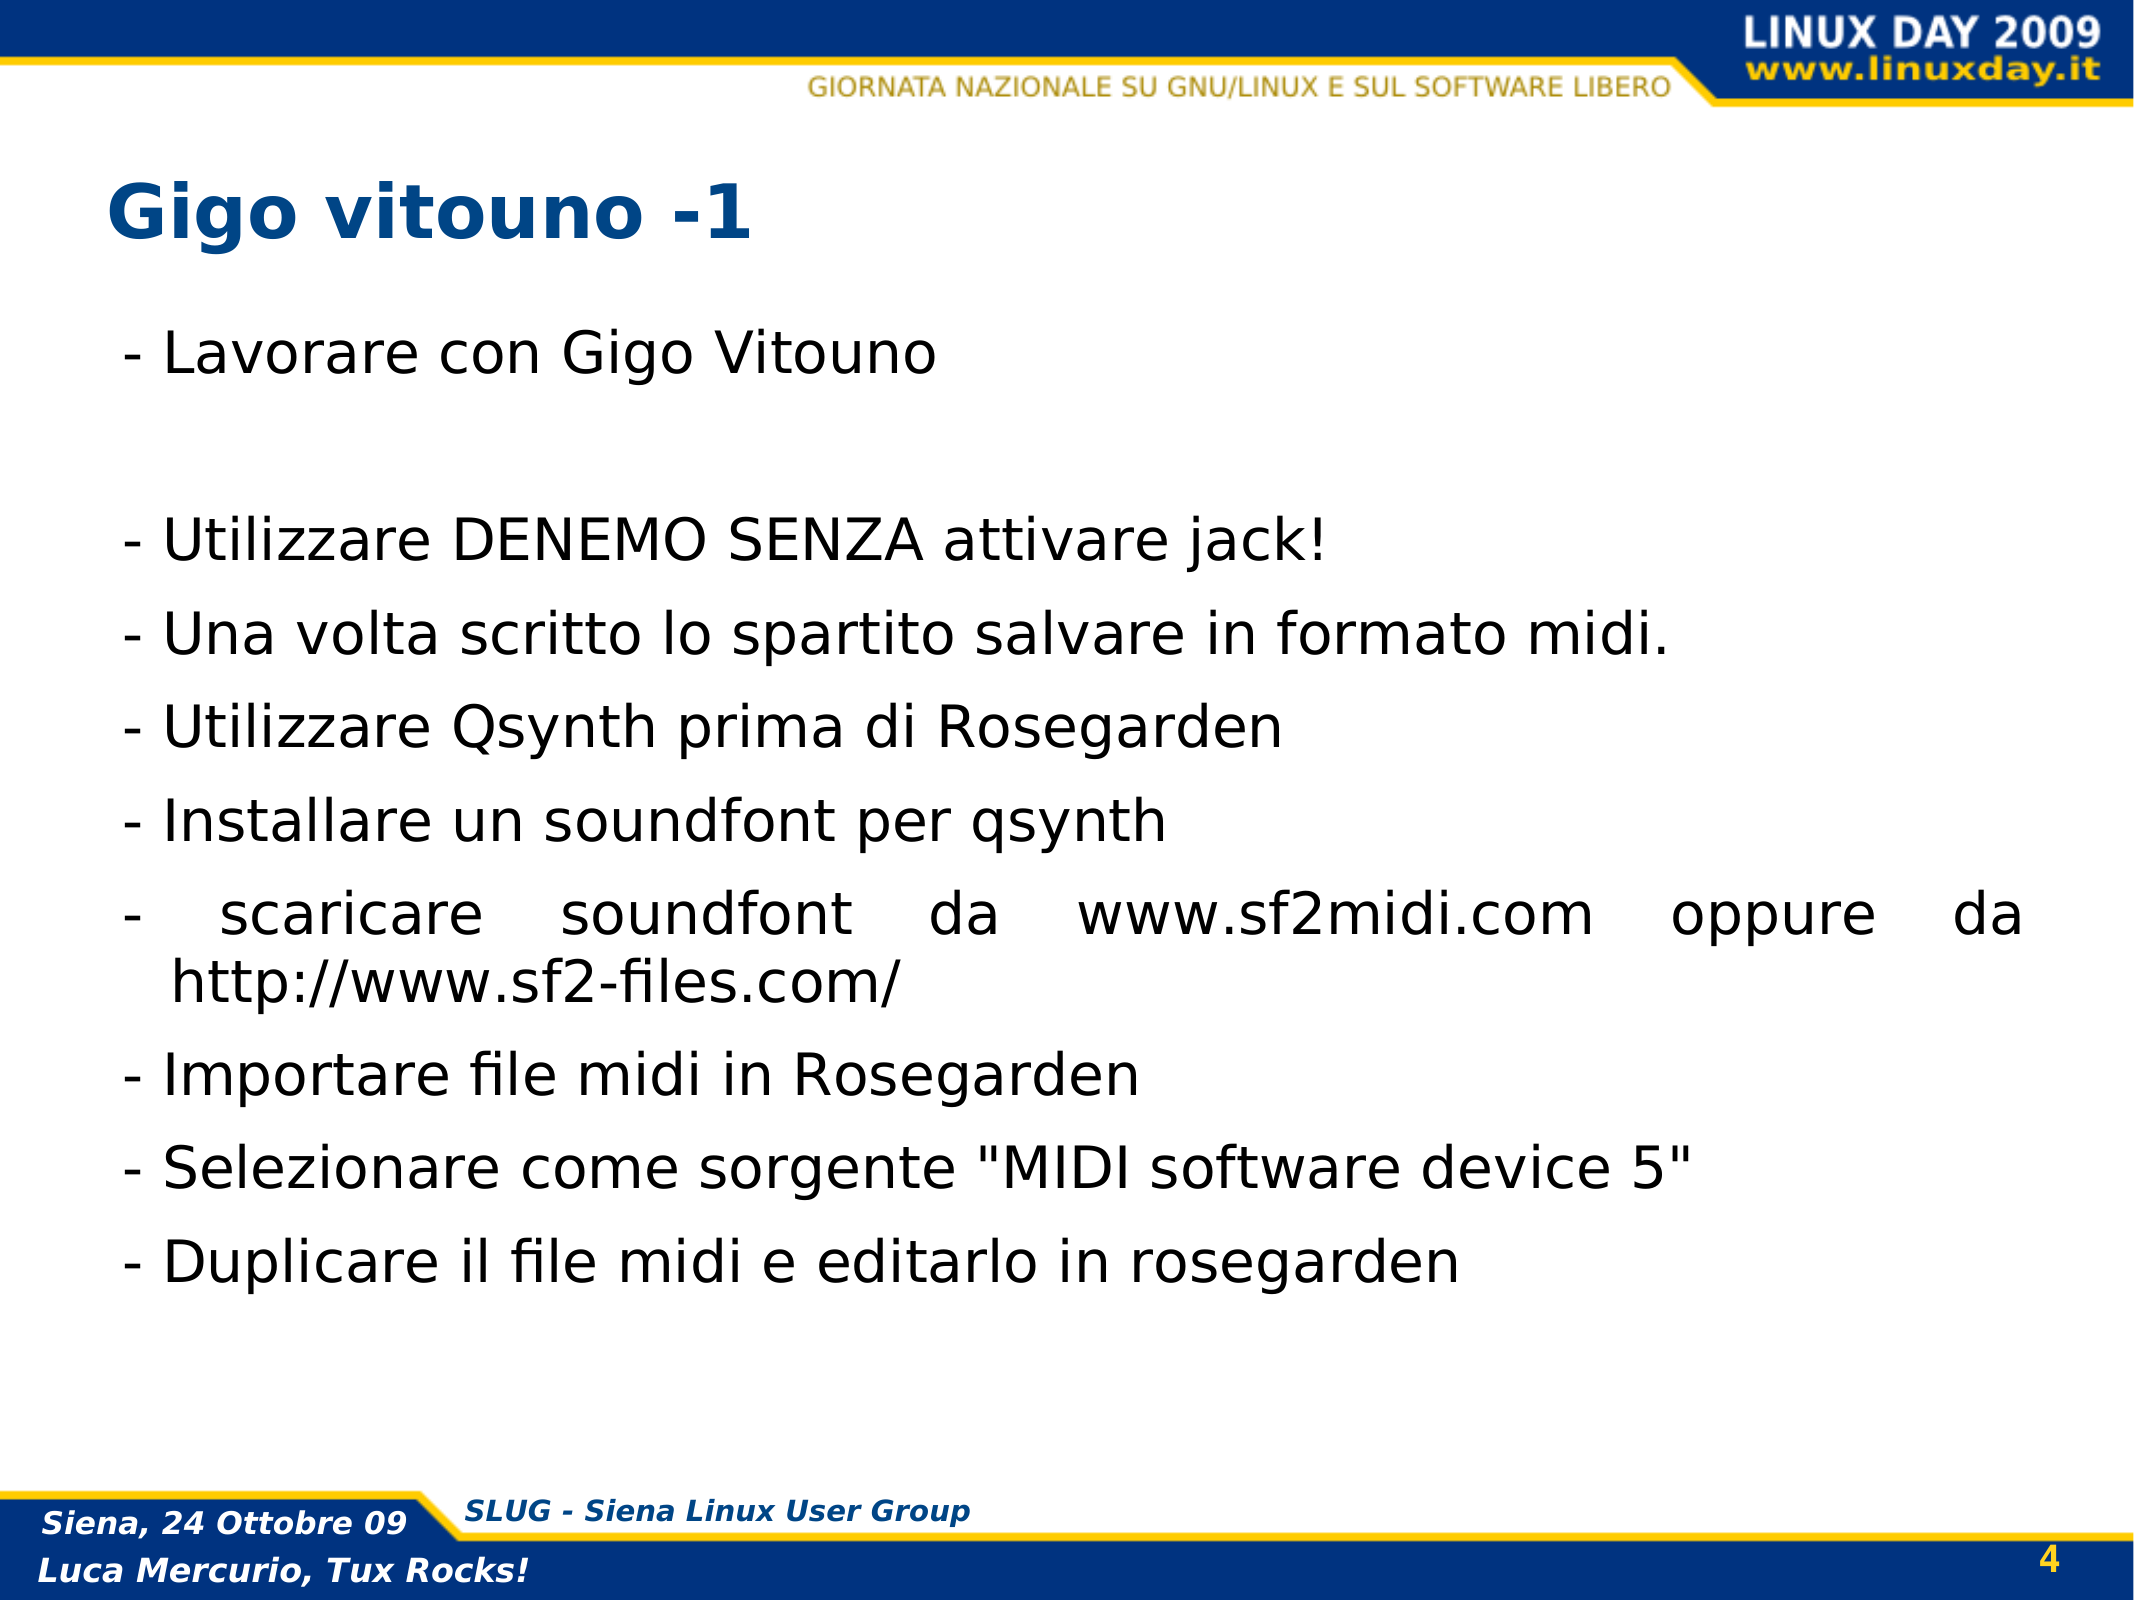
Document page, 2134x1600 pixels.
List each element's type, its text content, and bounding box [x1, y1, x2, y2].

picture [0, 0, 2134, 1600]
title Gigo vitouno -1 [106, 159, 2080, 267]
list - Lavorare con Gigo Vitouno - Utilizzare DENEMO SENZA attivare jack! - Una volta scritto lo spartito salvare in formato midi. - Utilizzare Qsynth prima di Rosegarden - Installare un soundfont per qsynth - scaricare soundfont da www.sf2midi.com oppure da http://www.sf2-files.com/ - Importare file midi in Rosegarden - Selezionare come sorgente "MIDI software device 5" - Duplicare il file midi e editarlo in rosegarden [106, 319, 2027, 1441]
